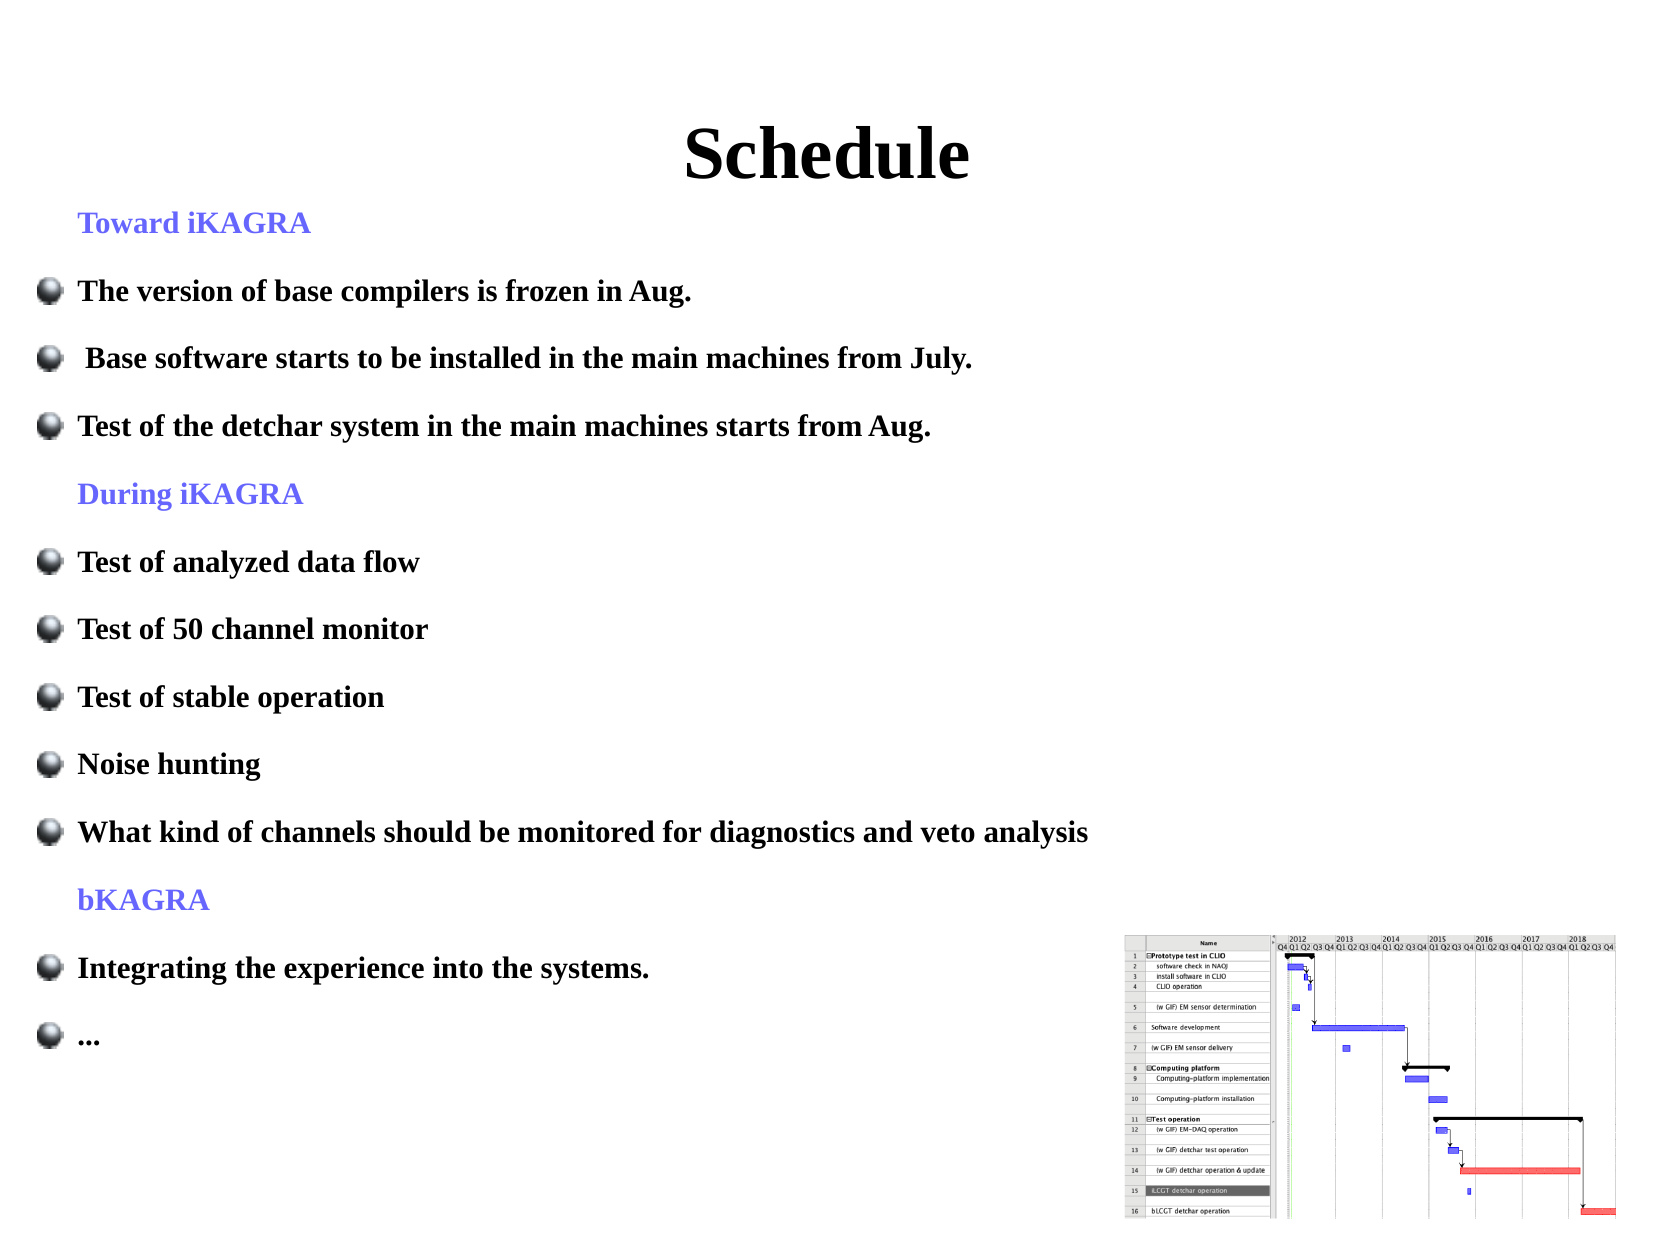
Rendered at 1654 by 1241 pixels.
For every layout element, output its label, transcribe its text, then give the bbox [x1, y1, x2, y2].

picture [1122, 931, 1619, 1225]
title Schedule [82, 49, 1571, 257]
list Toward iKAGRA The version of base compilers is frozen in Aug. Base software starts to be installed in the main machines from July. Test of the detchar system in the main machines starts from Aug. During iKAGRA Test of analyzed data flow Test of 50 channel monitor Test of stable operation Noise hunting What kind of channels should be monitored for diagnostics and veto analysis bKAGRA Integrating the experience into the systems. ... [25, 188, 1335, 1063]
